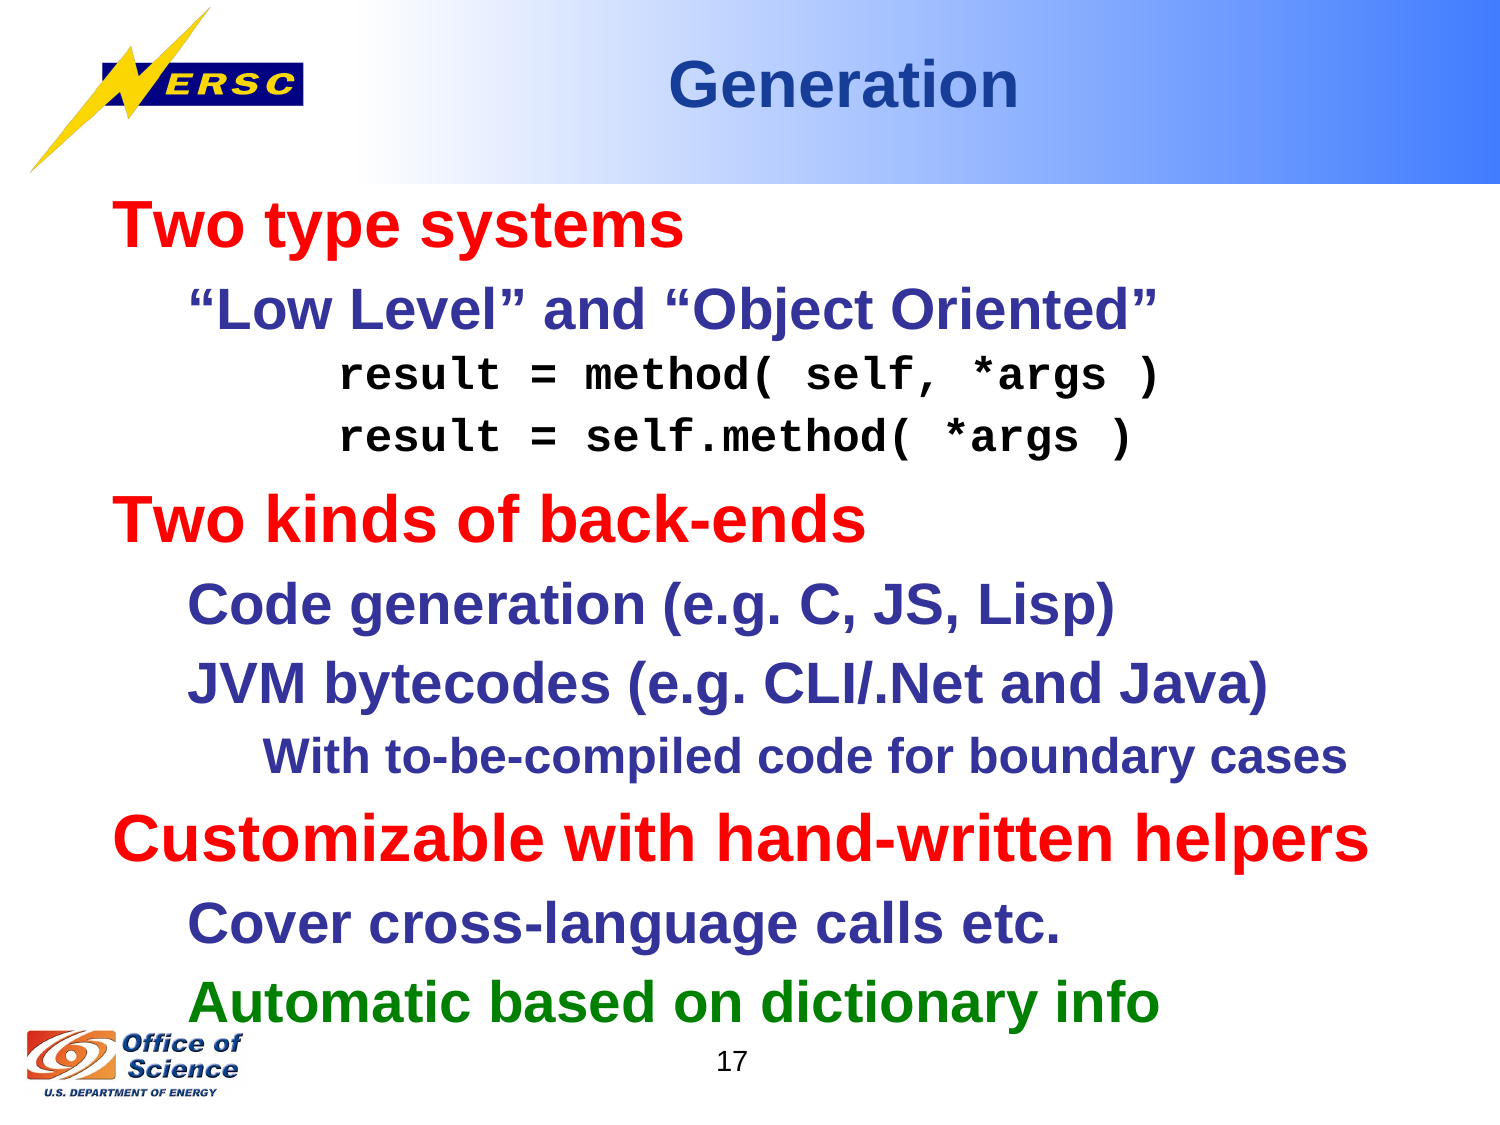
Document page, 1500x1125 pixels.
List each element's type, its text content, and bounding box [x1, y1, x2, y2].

title Generation [364, 13, 1326, 156]
picture [22, 1026, 246, 1100]
picture [0, 0, 352, 182]
list Two type systems “Low Level” and “Object Oriented” result = method( self, *args ) result = self.method( *args ) Two kinds of back-ends Code generation (e.g. C, JS, Lisp) JVM bytecodes (e.g. CLI/.Net and Java) With to-be-compiled code for boundary cases Customizable with hand-written helpers Cover cross-language calls etc. Automatic based on dictionary info [112, 187, 1434, 1035]
